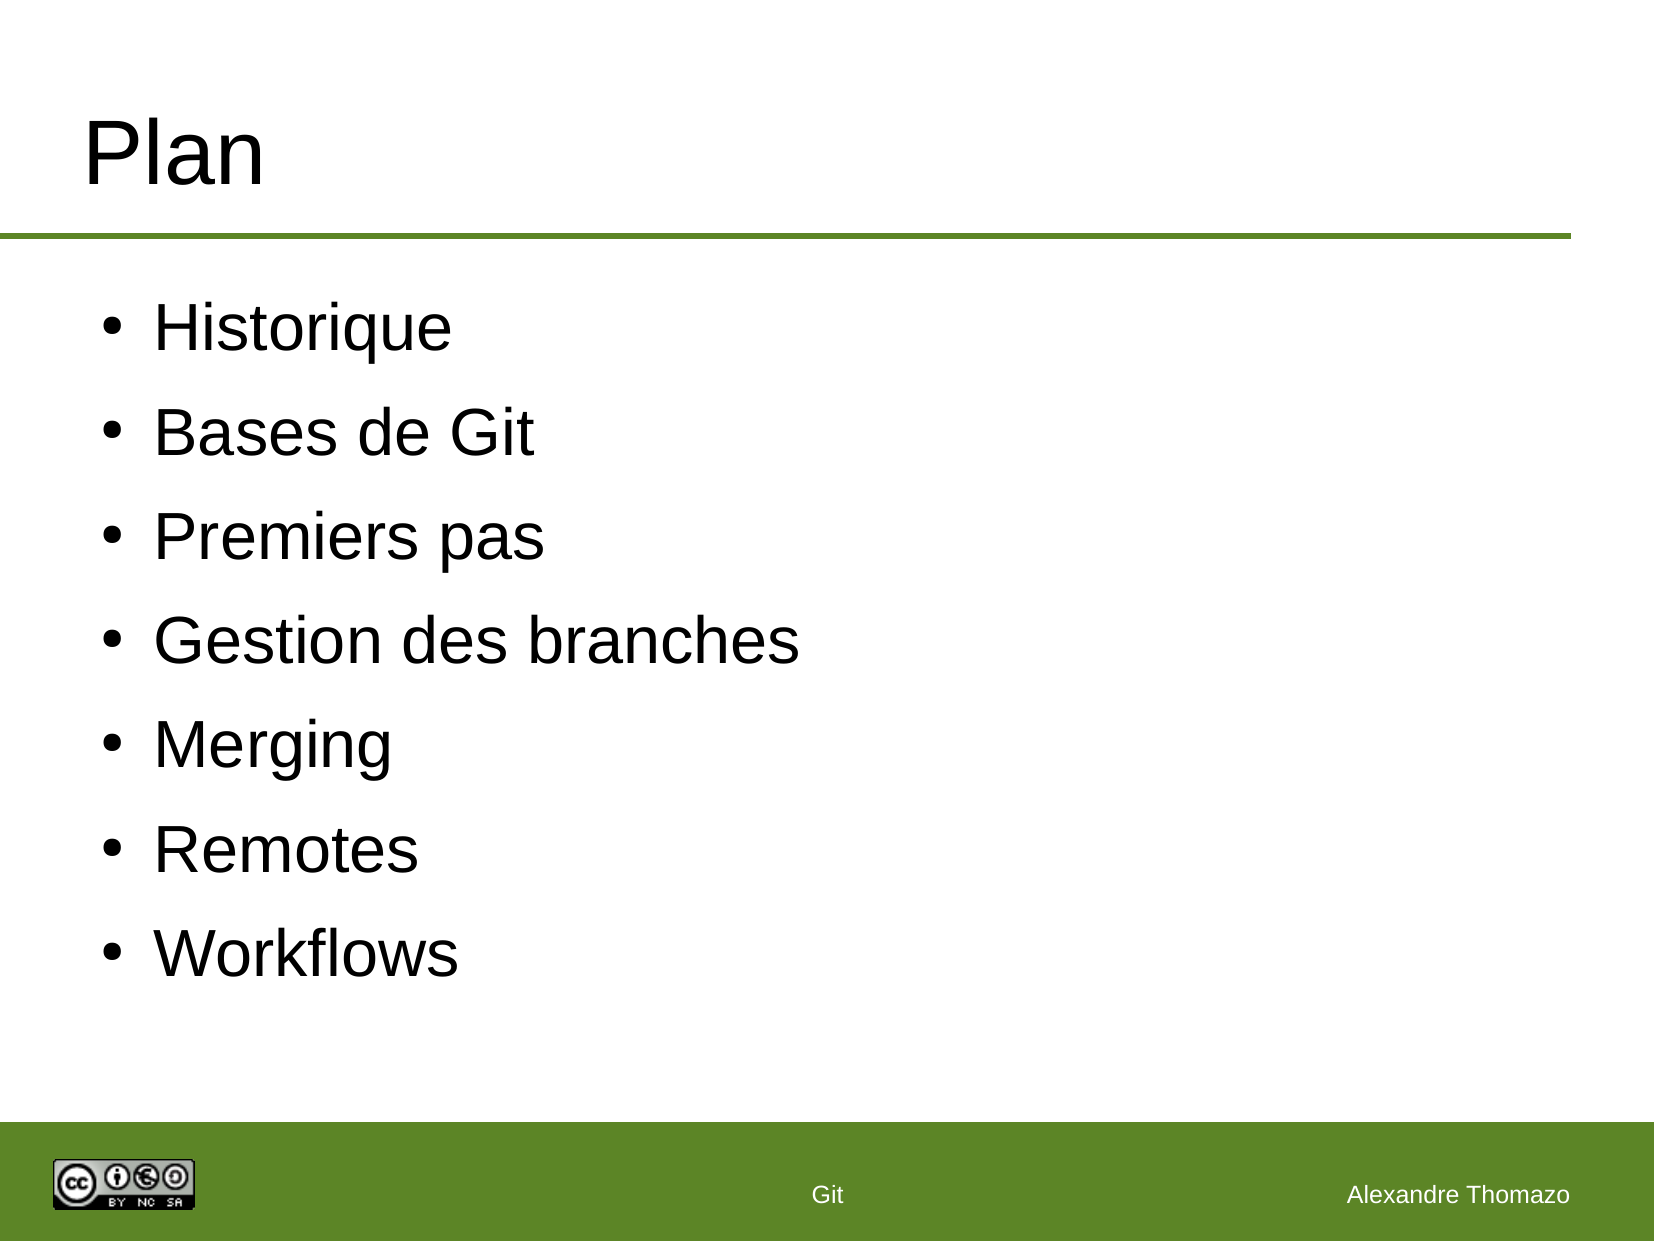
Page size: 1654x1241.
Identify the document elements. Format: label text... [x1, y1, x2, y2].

list Historique Bases de Git Premiers pas Gestion des branches Merging Remotes Workflows [82, 290, 1538, 1010]
title Plan [82, 49, 1571, 257]
picture [53, 1159, 195, 1210]
